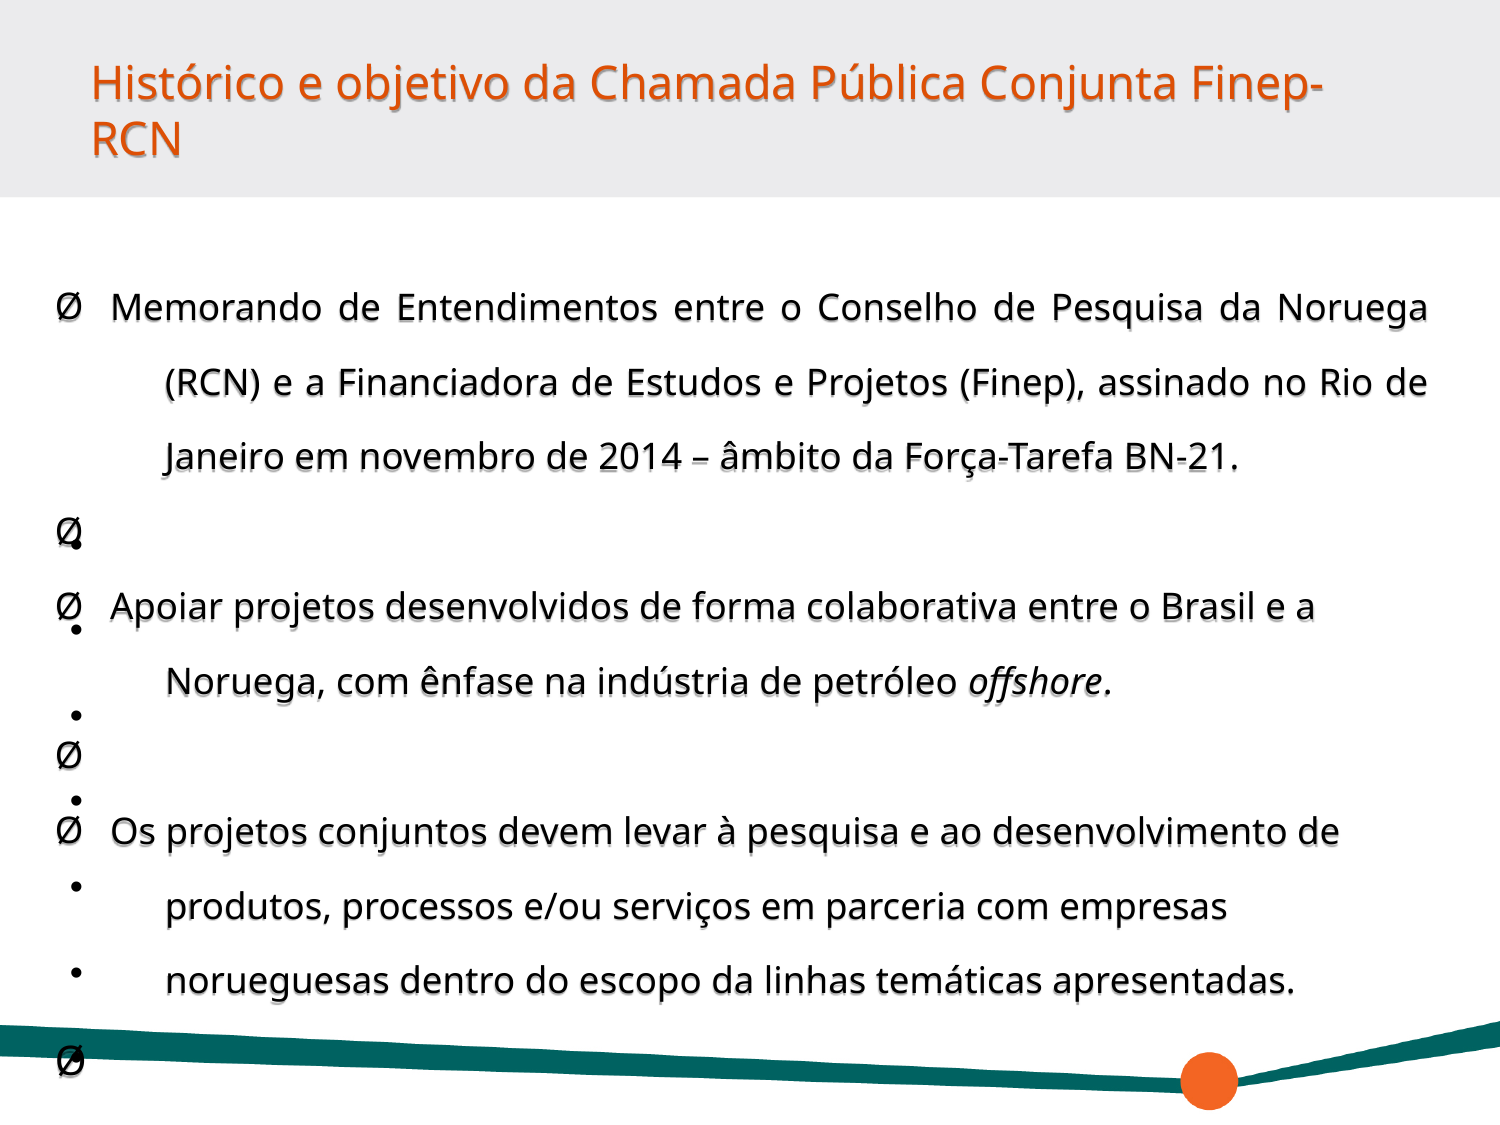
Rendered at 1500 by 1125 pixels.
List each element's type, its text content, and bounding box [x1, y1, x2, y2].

title Histórico e objetivo da Chamada Pública Conjunta Finep-RCN [75, 45, 1426, 173]
text_box [39, 428, 1426, 1035]
list Memorando de Entendimentos entre o Conselho de Pesquisa da Noruega (RCN) e a Financiadora de Estudos e Projetos (Finep), assinado no Rio de Janeiro em novembro de 2014 – âmbito da Força-Tarefa BN-21. Apoiar projetos desenvolvidos de forma colaborativa entre o Brasil e a Noruega, com ênfase na indústria de petróleo offshore. Os projetos conjuntos devem levar à pesquisa e ao desenvolvimento de produtos, processos e/ou serviços em parceria com empresas norueguesas dentro do escopo da linhas temáticas apresentadas. [39, 245, 1445, 1016]
